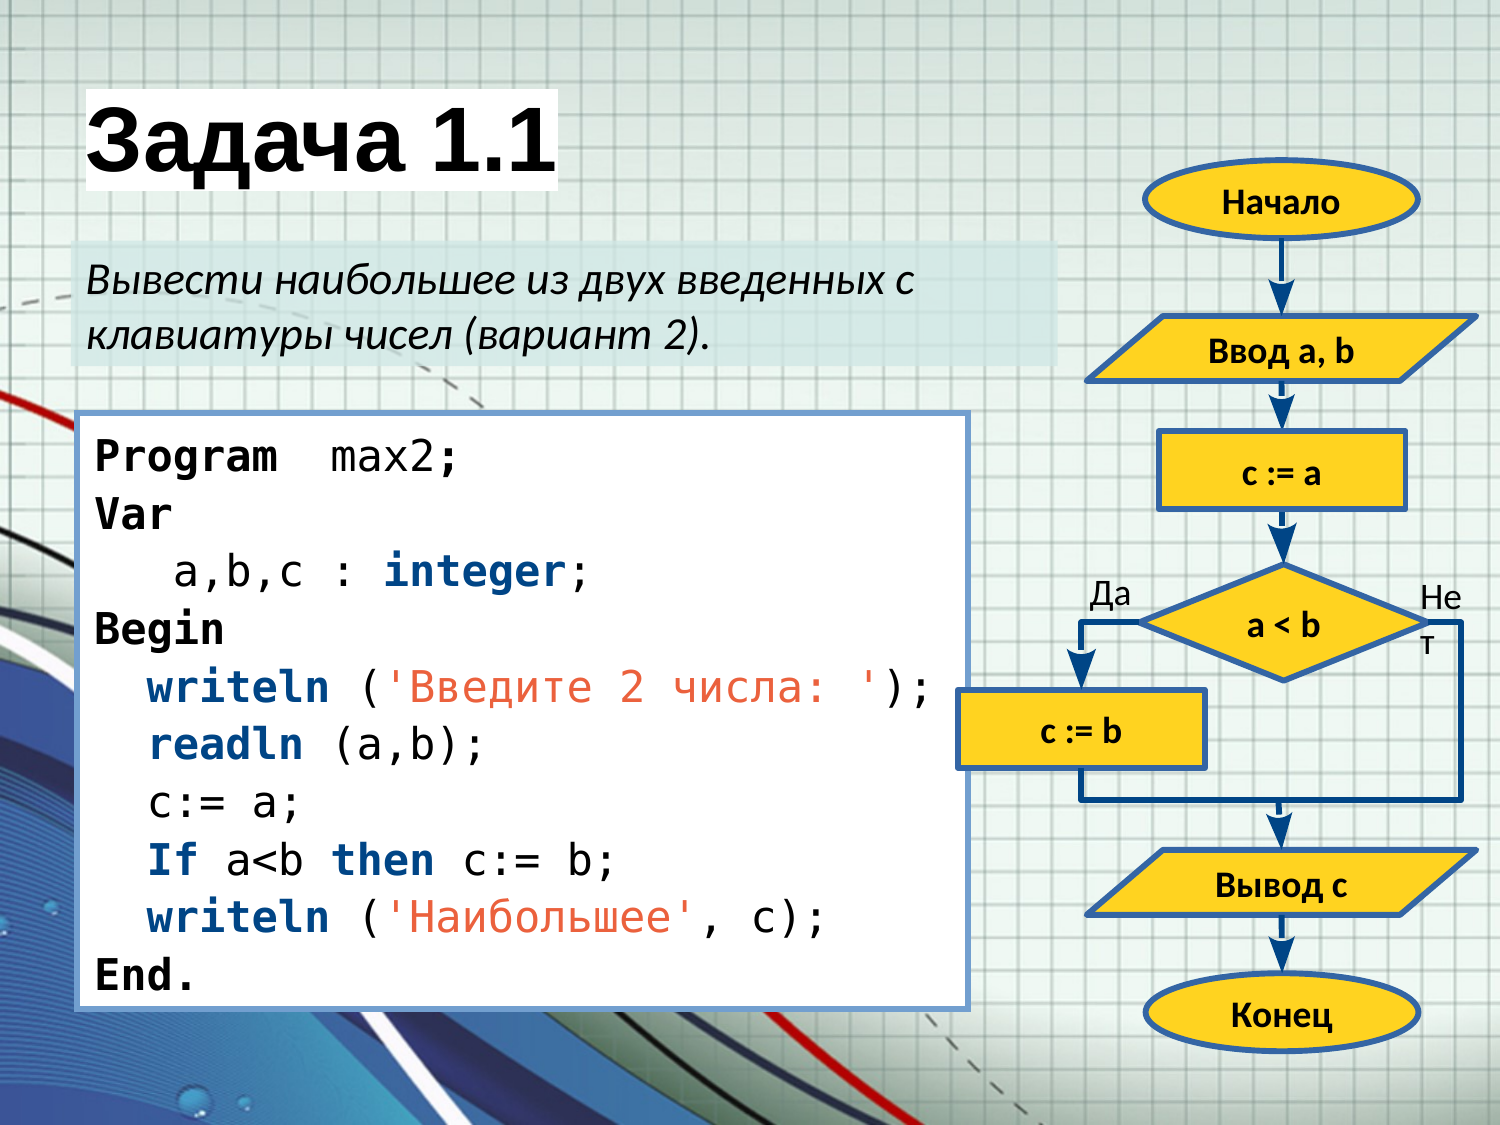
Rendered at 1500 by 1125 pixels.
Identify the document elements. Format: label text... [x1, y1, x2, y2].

text_box Конец [1145, 973, 1419, 1052]
text_box a < b [1139, 564, 1423, 681]
text_box Ввод a, b [1086, 316, 1477, 381]
text_box Нет [1405, 564, 1492, 625]
text_box c := b [957, 689, 1205, 768]
title Задача 1.1 [70, 59, 1397, 225]
text_box Да [1074, 560, 1158, 621]
picture [0, 0, 1500, 1125]
text_box Начало [1145, 160, 1418, 239]
text_box c := a [1158, 431, 1406, 510]
text_box Вывод c [1086, 849, 1477, 915]
text_box Вывести наибольшее из двух введенных с клавиатуры чисел (вариант 2). [70, 240, 1058, 367]
text_box Program max2; Var a,b,c : integer; Begin writeln ('Введите 2 числа: '); readln (a,b); c:= a; If a<b then c:= b; writeln ('Наибольшее', c); End. [77, 412, 969, 1010]
